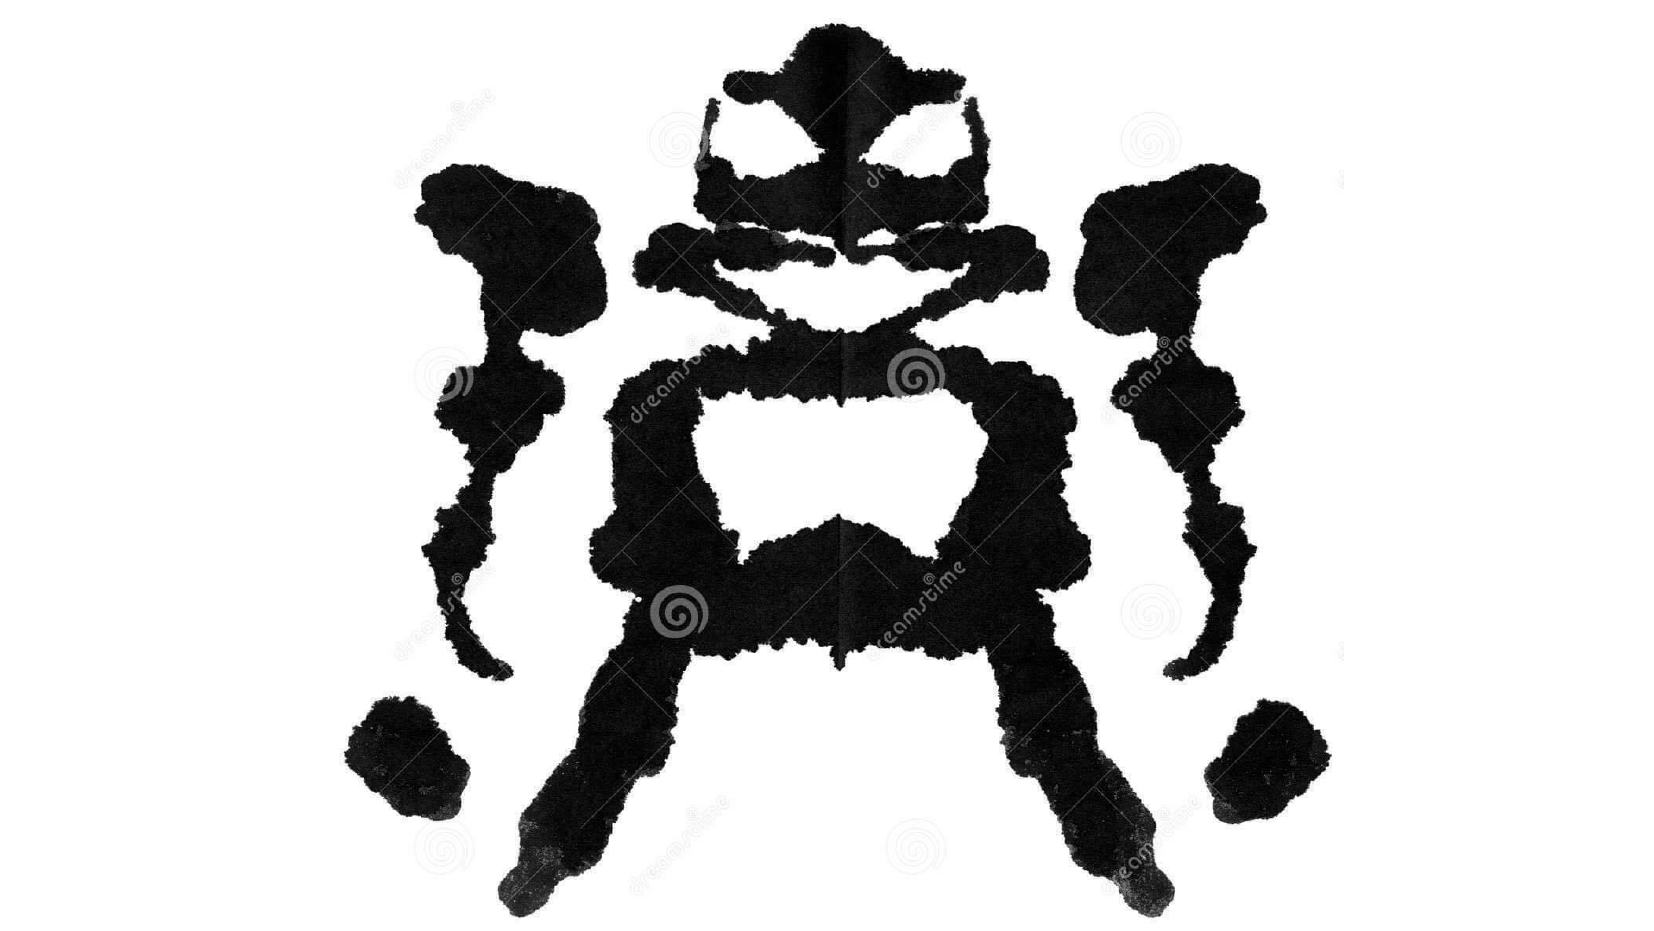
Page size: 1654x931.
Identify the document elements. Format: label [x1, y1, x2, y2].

picture [326, 5, 1344, 931]
